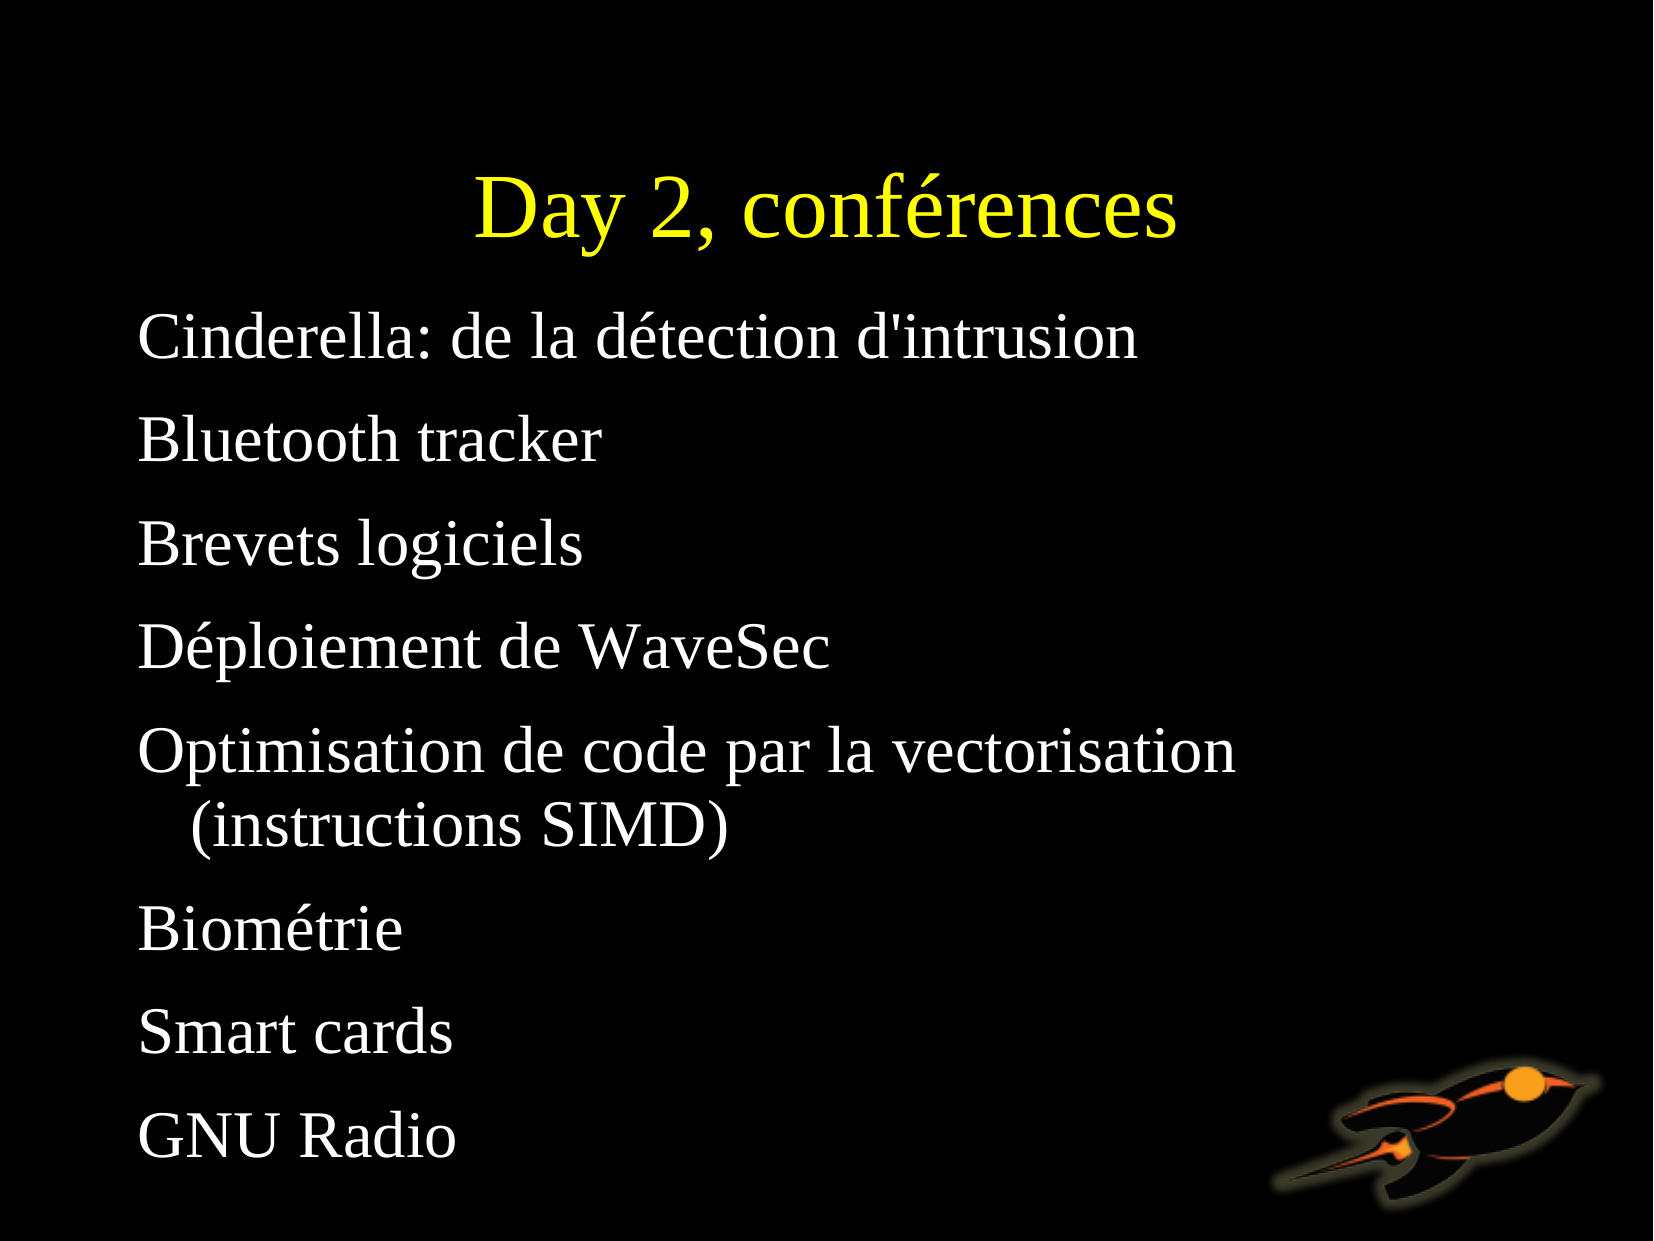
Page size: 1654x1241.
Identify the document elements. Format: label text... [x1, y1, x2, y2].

title Day 2, conférences [121, 102, 1533, 311]
picture [1219, 1032, 1653, 1241]
list Cinderella: de la détection d'intrusion Bluetooth tracker Brevets logiciels Déploiement de WaveSec Optimisation de code par la vectorisation (instructions SIMD) Biométrie Smart cards GNU Radio [119, 298, 1532, 1172]
